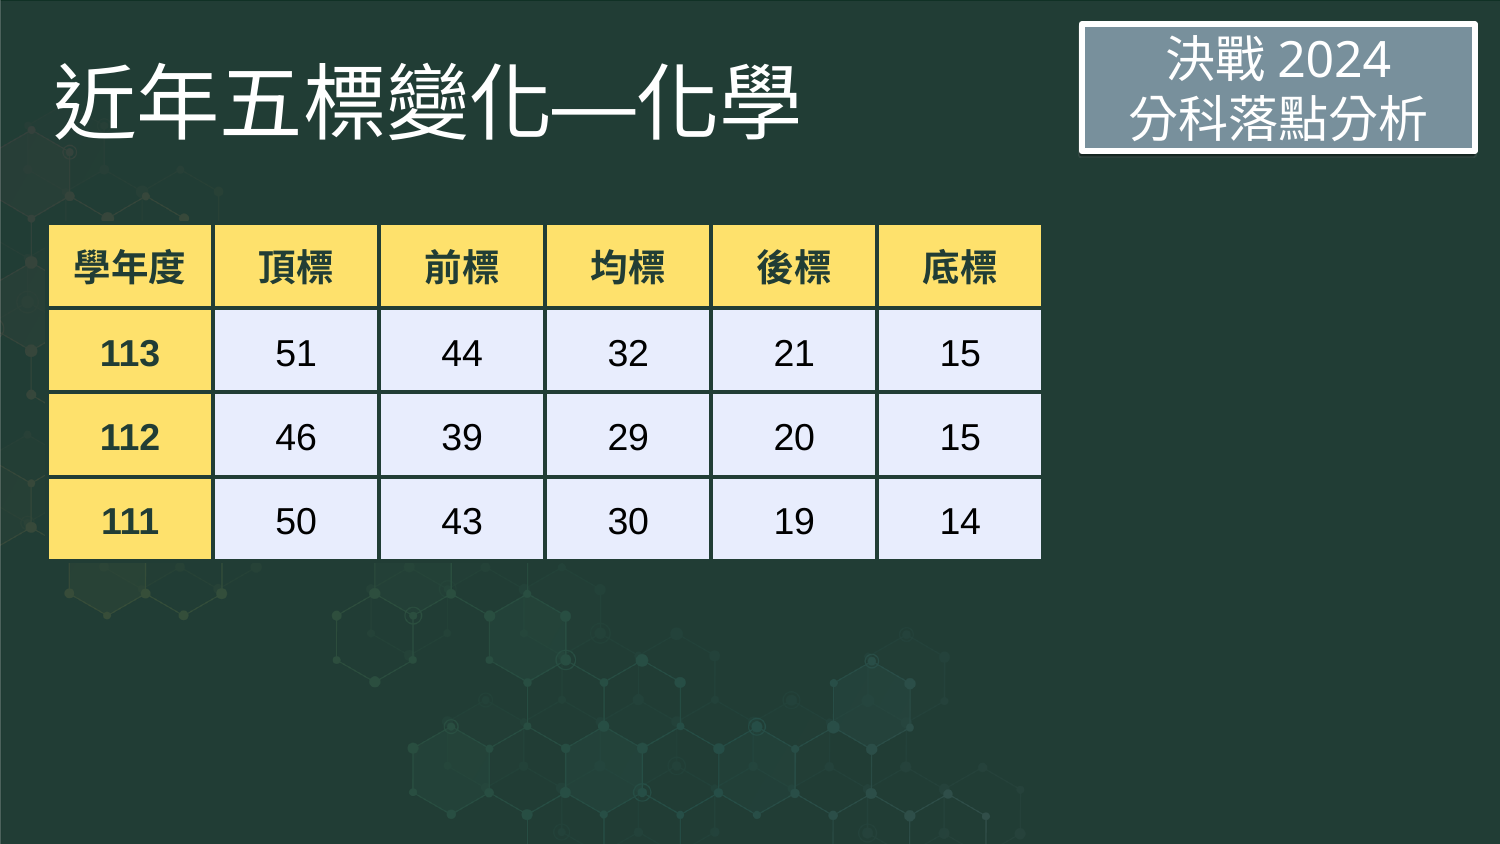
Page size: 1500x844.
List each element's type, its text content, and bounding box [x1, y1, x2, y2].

table_cell 29 [547, 394, 709, 475]
table_cell 112 [49, 394, 211, 475]
table_header 均標 [547, 225, 709, 306]
table_cell 51 [215, 310, 377, 390]
table_cell 50 [215, 479, 377, 559]
table_cell 111 [49, 479, 211, 559]
table_cell 20 [713, 394, 875, 475]
table_cell 32 [547, 310, 709, 390]
table_cell 39 [381, 394, 543, 475]
table_cell 43 [381, 479, 543, 559]
table_cell 15 [879, 310, 1041, 390]
table_header 頂標 [215, 225, 377, 306]
table_cell 30 [547, 479, 709, 559]
table_cell 19 [713, 479, 875, 559]
table_header 底標 [879, 225, 1041, 306]
table_cell 113 [49, 310, 211, 390]
table_header 後標 [713, 225, 875, 306]
picture [0, 0, 1500, 844]
title 近年五標變化—化學 [38, 35, 1437, 178]
table_cell 21 [713, 310, 875, 390]
table_header 前標 [381, 225, 543, 306]
table_cell 14 [879, 479, 1041, 559]
table_header 學年度 [49, 225, 211, 306]
text_box 決戰2024 分科落點分析 [1081, 24, 1475, 151]
table_cell 44 [381, 310, 543, 390]
table_cell 15 [879, 394, 1041, 475]
table_cell 46 [215, 394, 377, 475]
